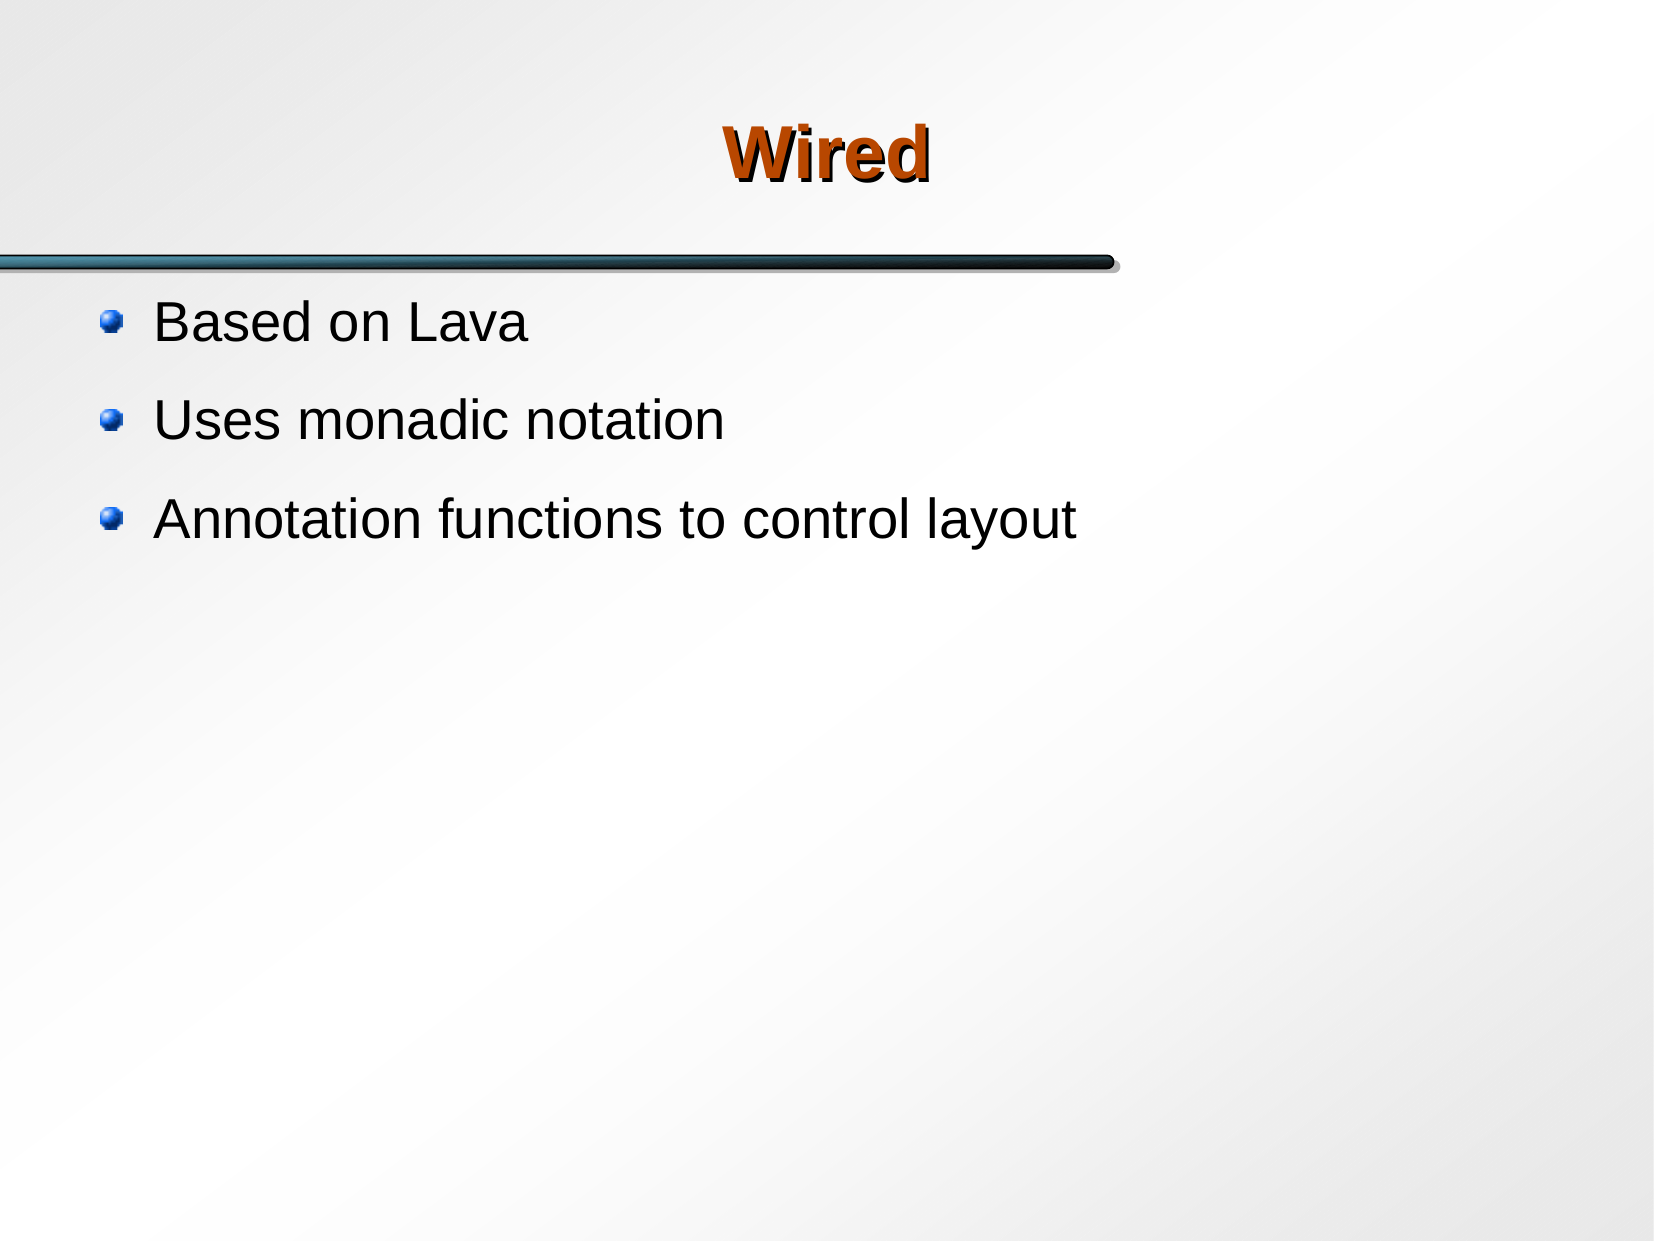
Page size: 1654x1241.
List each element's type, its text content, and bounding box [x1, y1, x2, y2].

title Wired [82, 49, 1571, 257]
list Based on Lava Uses monadic notation Annotation functions to control layout [82, 290, 1571, 1109]
